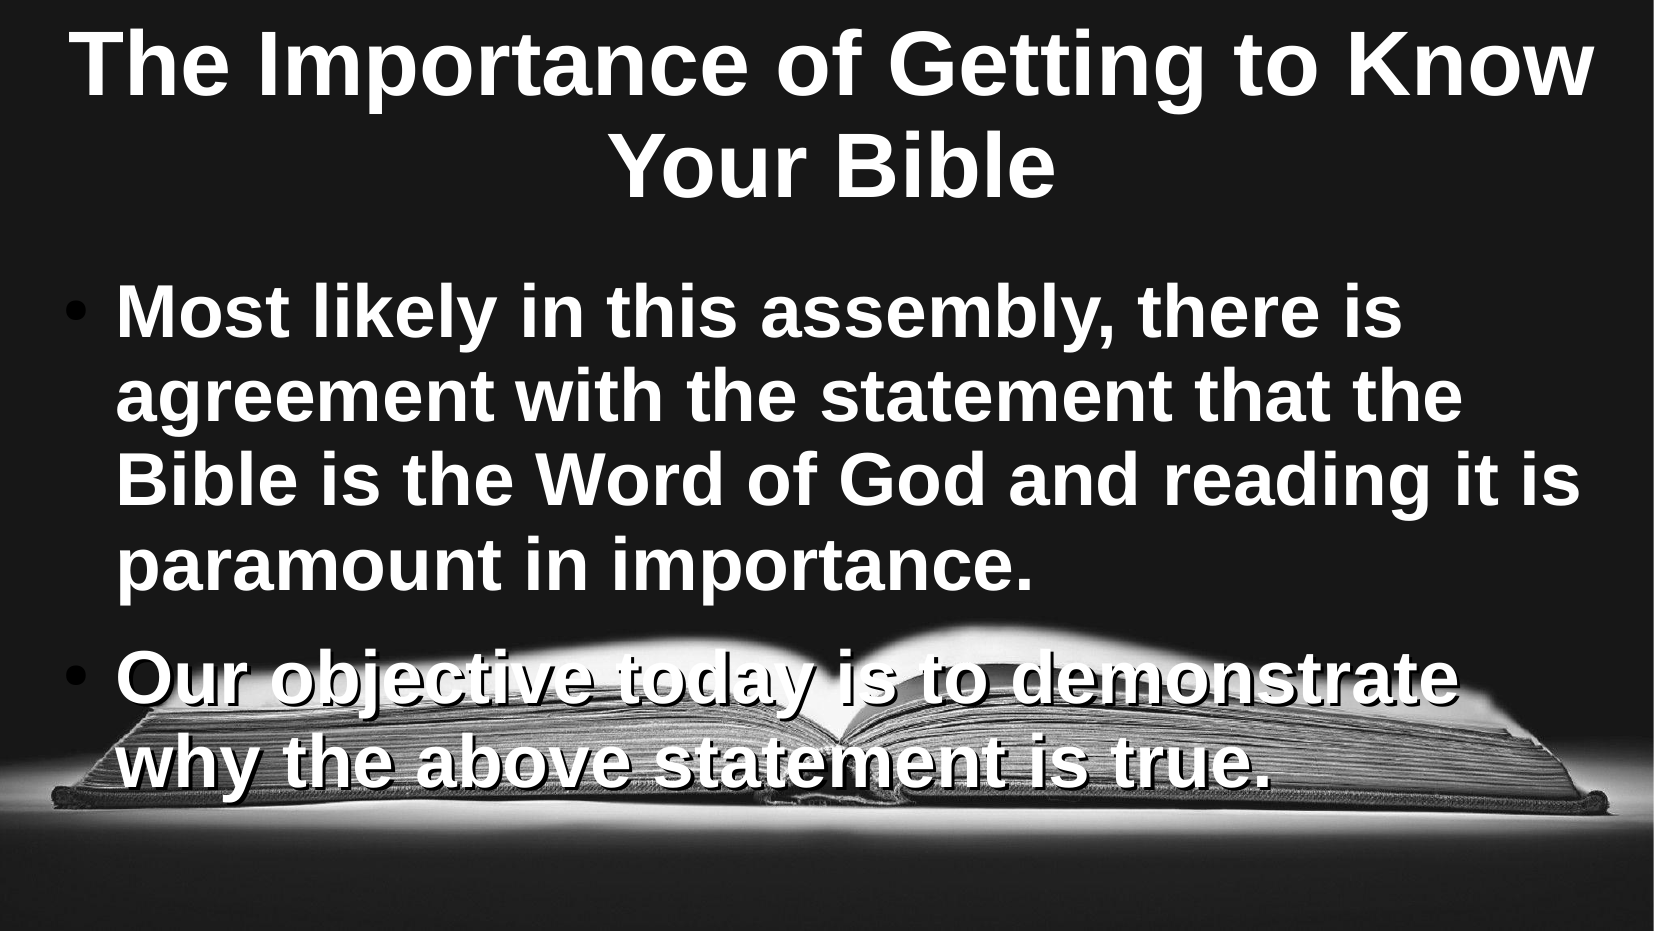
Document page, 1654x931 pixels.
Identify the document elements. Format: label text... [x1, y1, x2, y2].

picture [0, 0, 1654, 931]
title The Importance of Getting to Know Your Bible [45, 12, 1621, 218]
list Most likely in this assembly, there is agreement with the statement that the Bible is the Word of God and reading it is paramount in importance. Our objective today is to demonstrate why the above statement is true. [45, 270, 1621, 901]
